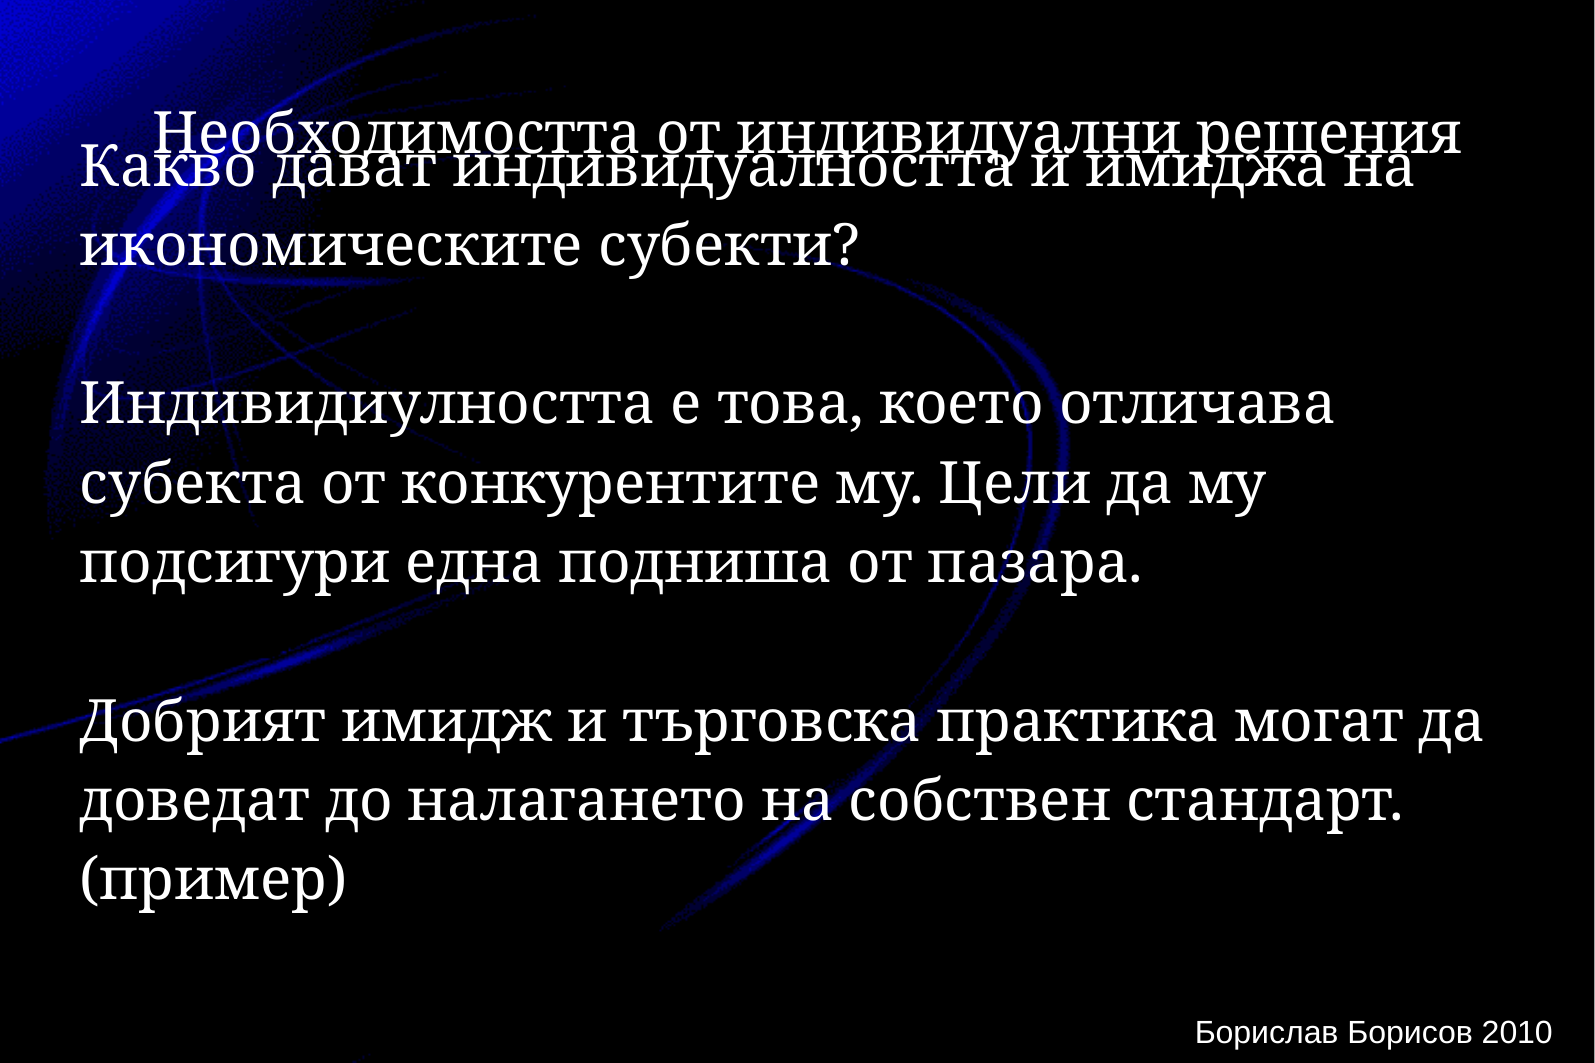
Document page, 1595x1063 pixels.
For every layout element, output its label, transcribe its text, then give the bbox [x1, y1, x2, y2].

subtitle Какво дават индивидуалността и имиджа на икономическите субекти? Индивидиулността е това, което отличава субекта от конкурентите му. Цели да му подсигури една подниша от пазара. Добрият имидж и търговска практика могат да доведат до налагането на собствен стандарт. (пример) [79, 203, 1515, 996]
title Необходимостта от индивидуални решения [79, 42, 1515, 203]
text_box Борислав Борисов 2010 [1179, 1007, 1595, 1063]
picture [0, 0, 1595, 1063]
